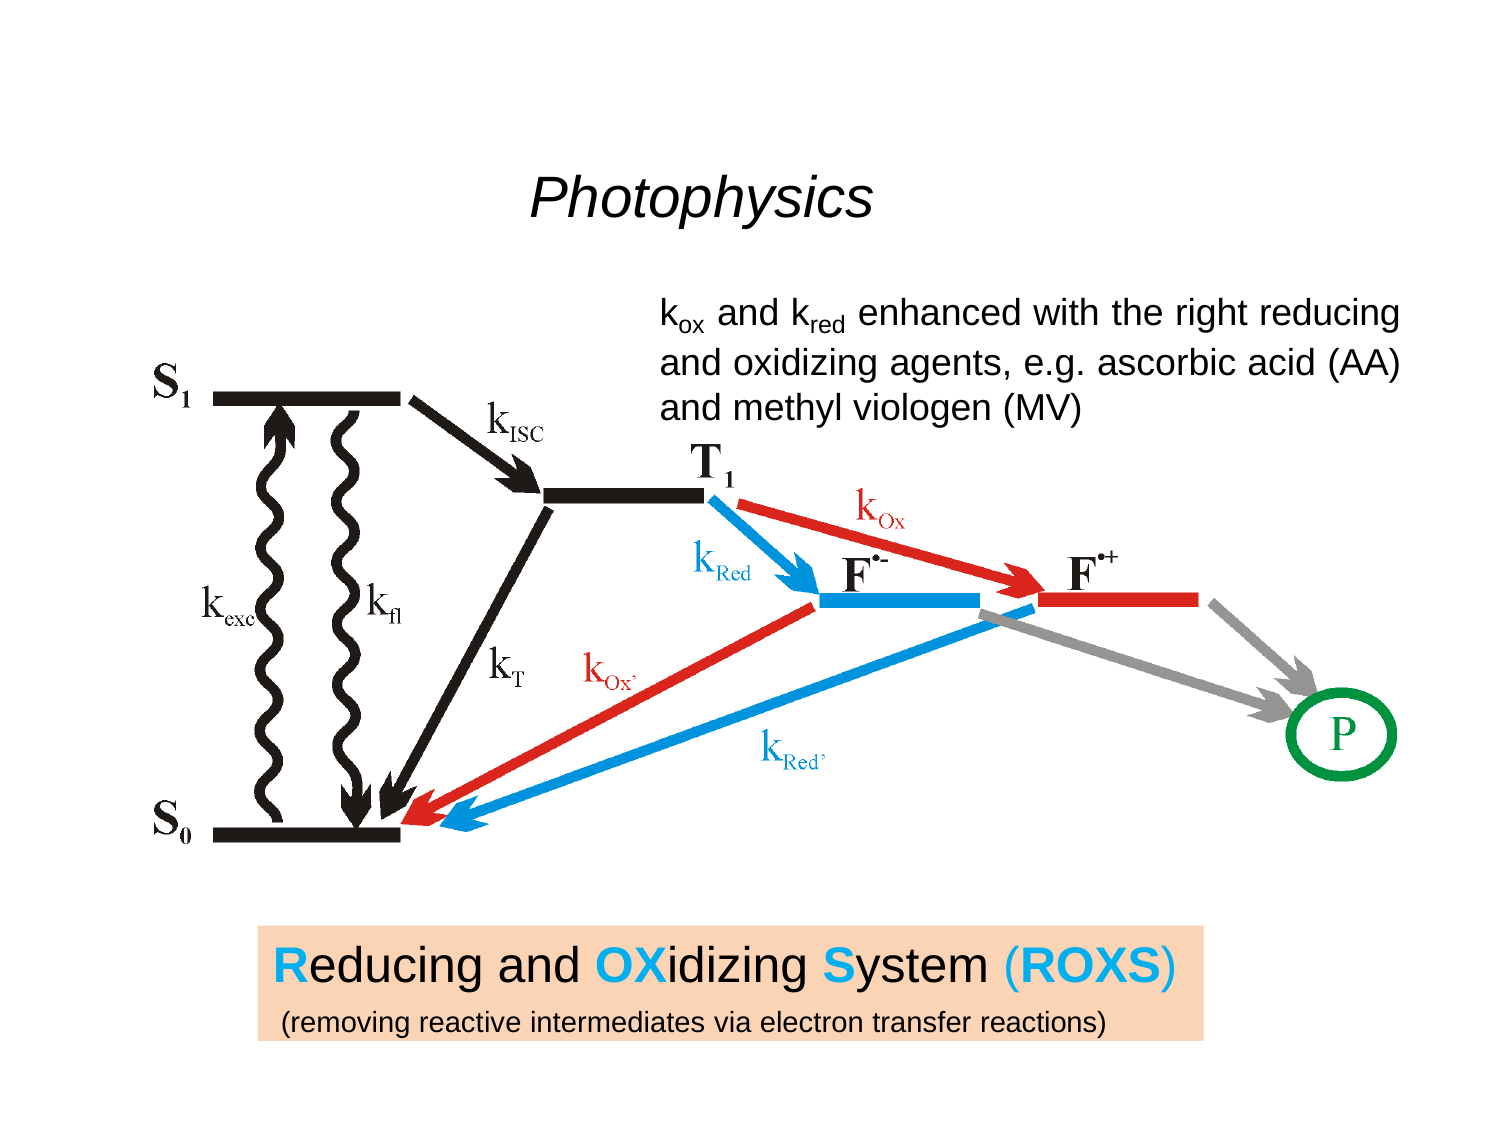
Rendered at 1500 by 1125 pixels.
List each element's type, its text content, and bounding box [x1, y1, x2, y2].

title Photophysics [527, 156, 914, 231]
picture [154, 363, 1397, 844]
text_box Reducing and OXidizing System (ROXS) (removing reactive intermediates via electron transfer reactions) [257, 925, 1204, 1041]
text_box kox and kred enhanced with the right reducing and oxidizing agents, e.g. ascorbic acid (AA) and methyl viologen (MV) [653, 285, 1406, 425]
